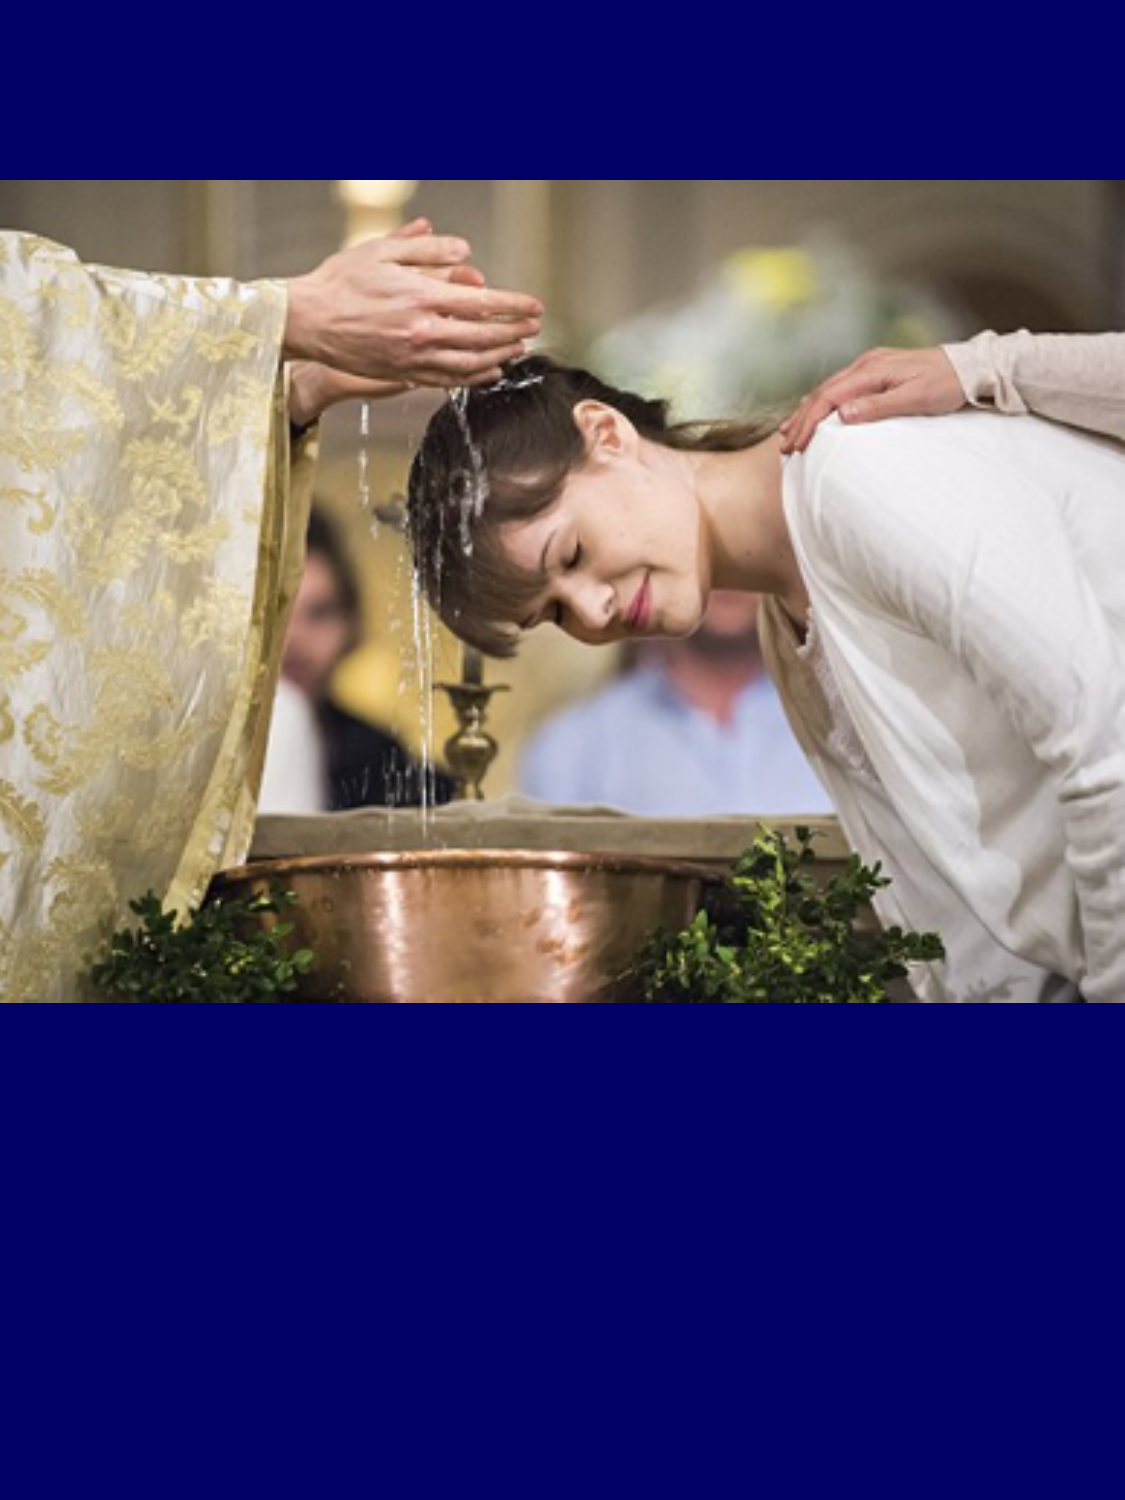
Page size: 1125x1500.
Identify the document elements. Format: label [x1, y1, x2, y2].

picture [0, 180, 1125, 1004]
